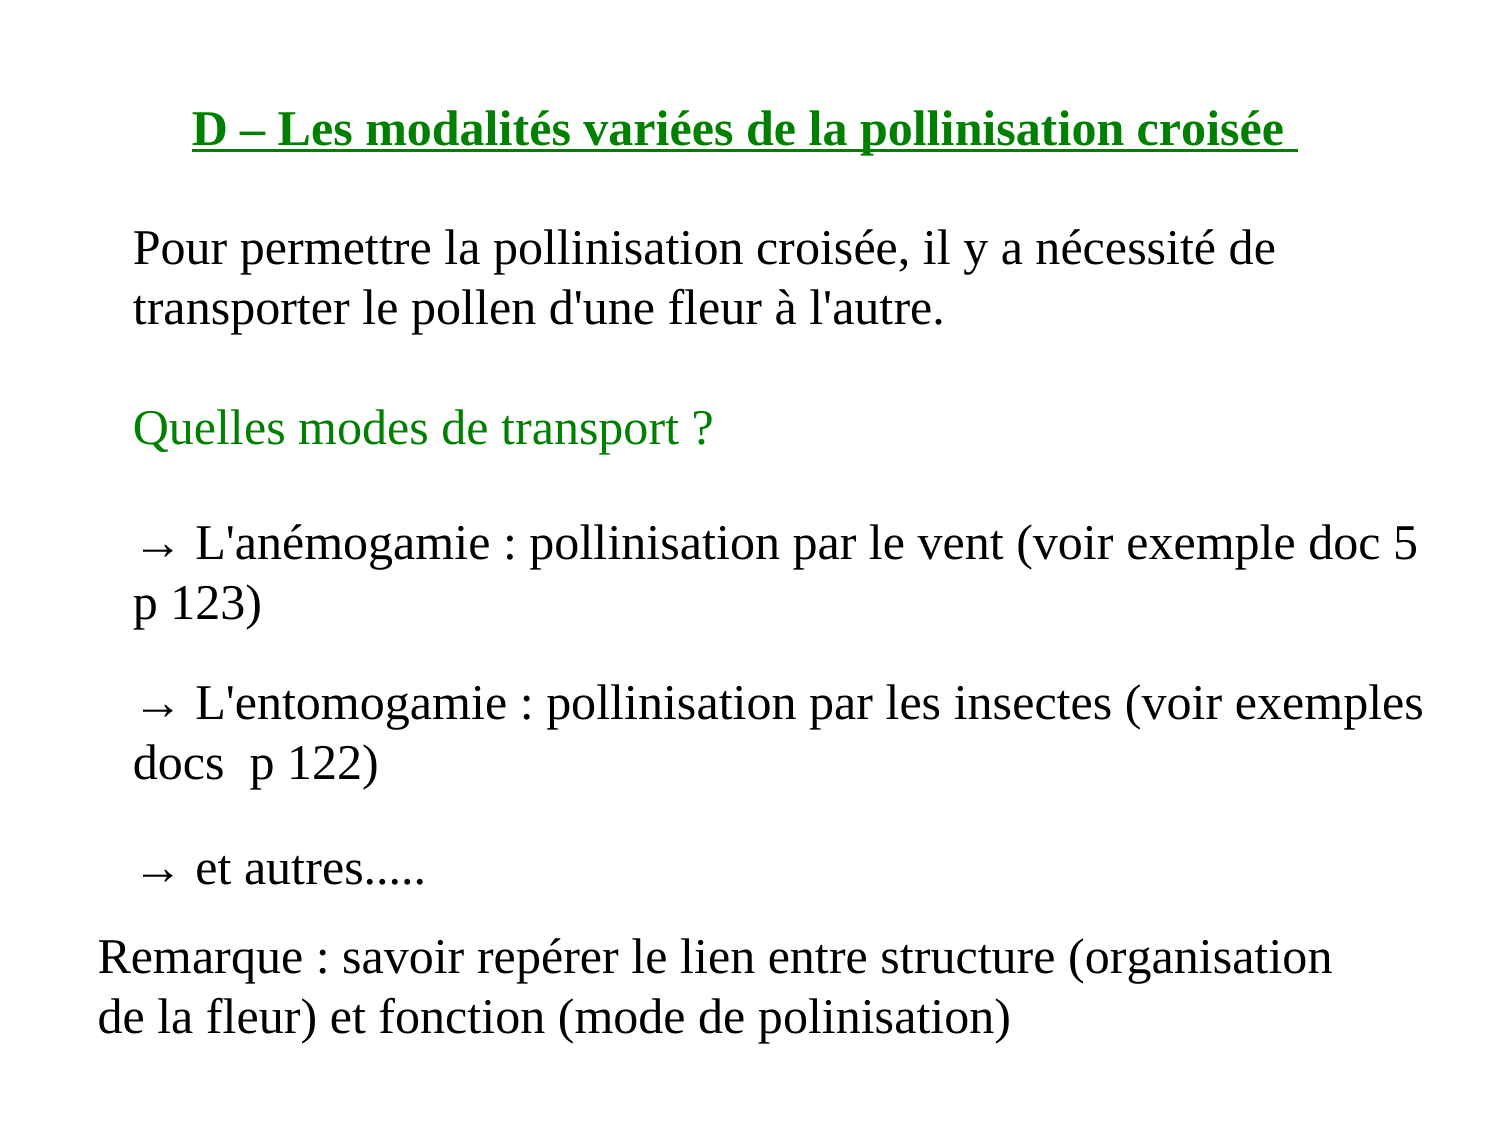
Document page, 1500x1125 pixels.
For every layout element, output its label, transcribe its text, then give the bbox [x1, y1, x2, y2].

text_box D – Les modalités variées de la pollinisation croisée [177, 88, 1388, 206]
text_box Remarque : savoir repérer le lien entre structure (organisation de la fleur) et fonction (mode de polinisation) [82, 916, 1371, 1052]
text_box Pour permettre la pollinisation croisée, il y a nécessité de transporter le pollen d'une fleur à l'autre. Quelles modes de transport ? [118, 206, 1389, 462]
text_box → L'anémogamie : pollinisation par le vent (voir exemple doc 5 p 123) [118, 502, 1447, 638]
text_box → L'entomogamie : pollinisation par les insectes (voir exemples docs p 122) [118, 662, 1447, 798]
text_box → et autres..... [118, 826, 1447, 930]
